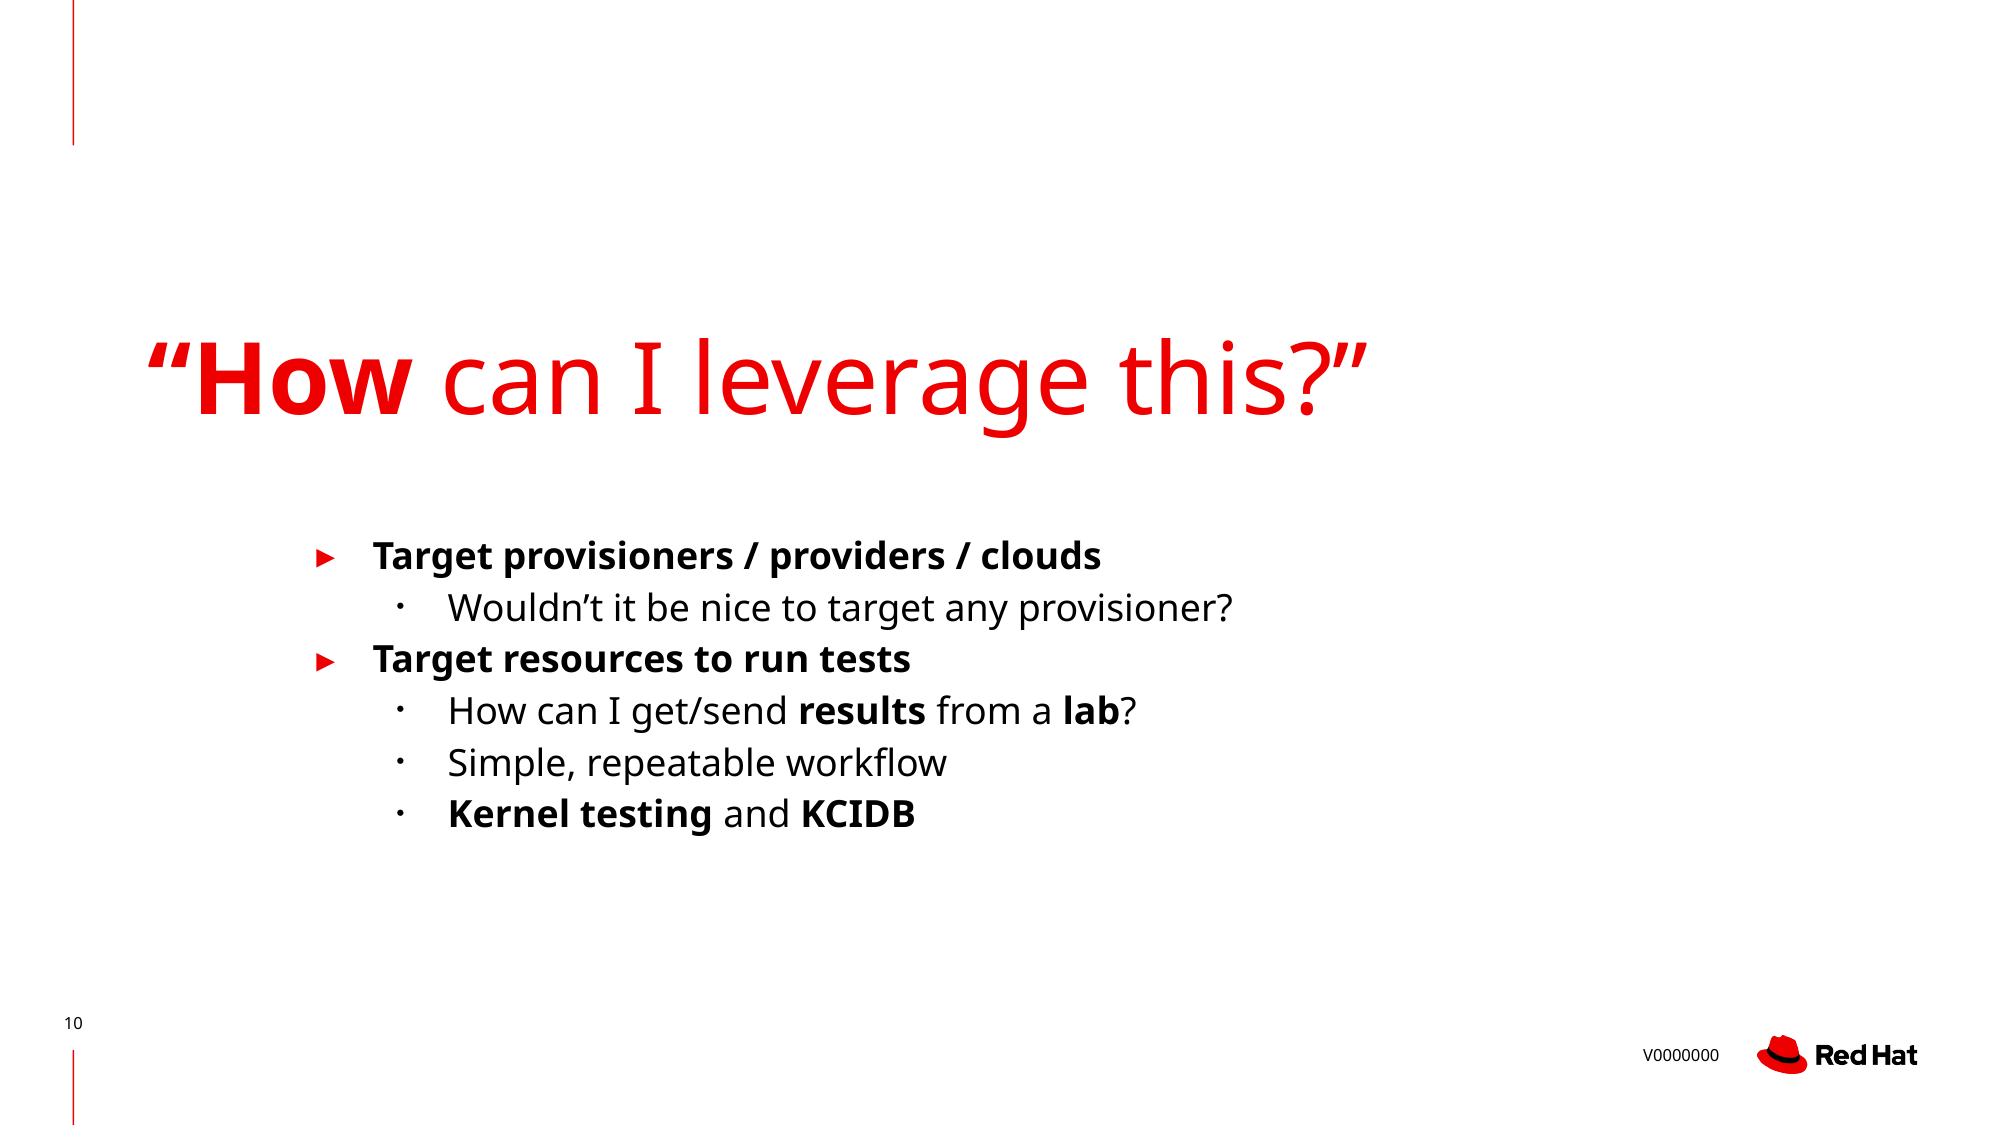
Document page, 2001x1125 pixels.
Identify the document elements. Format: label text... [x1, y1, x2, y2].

slide_number <number> [13, 1012, 134, 1036]
picture [1757, 1035, 1918, 1074]
list Target provisioners / providers / clouds Wouldn’t it be nice to target any provisioner? Target resources to run tests How can I get/send results from a lab? Simple, repeatable workflow Kernel testing and KCIDB [147, 510, 1534, 1003]
title “How can I leverage this?” [147, 195, 1549, 436]
